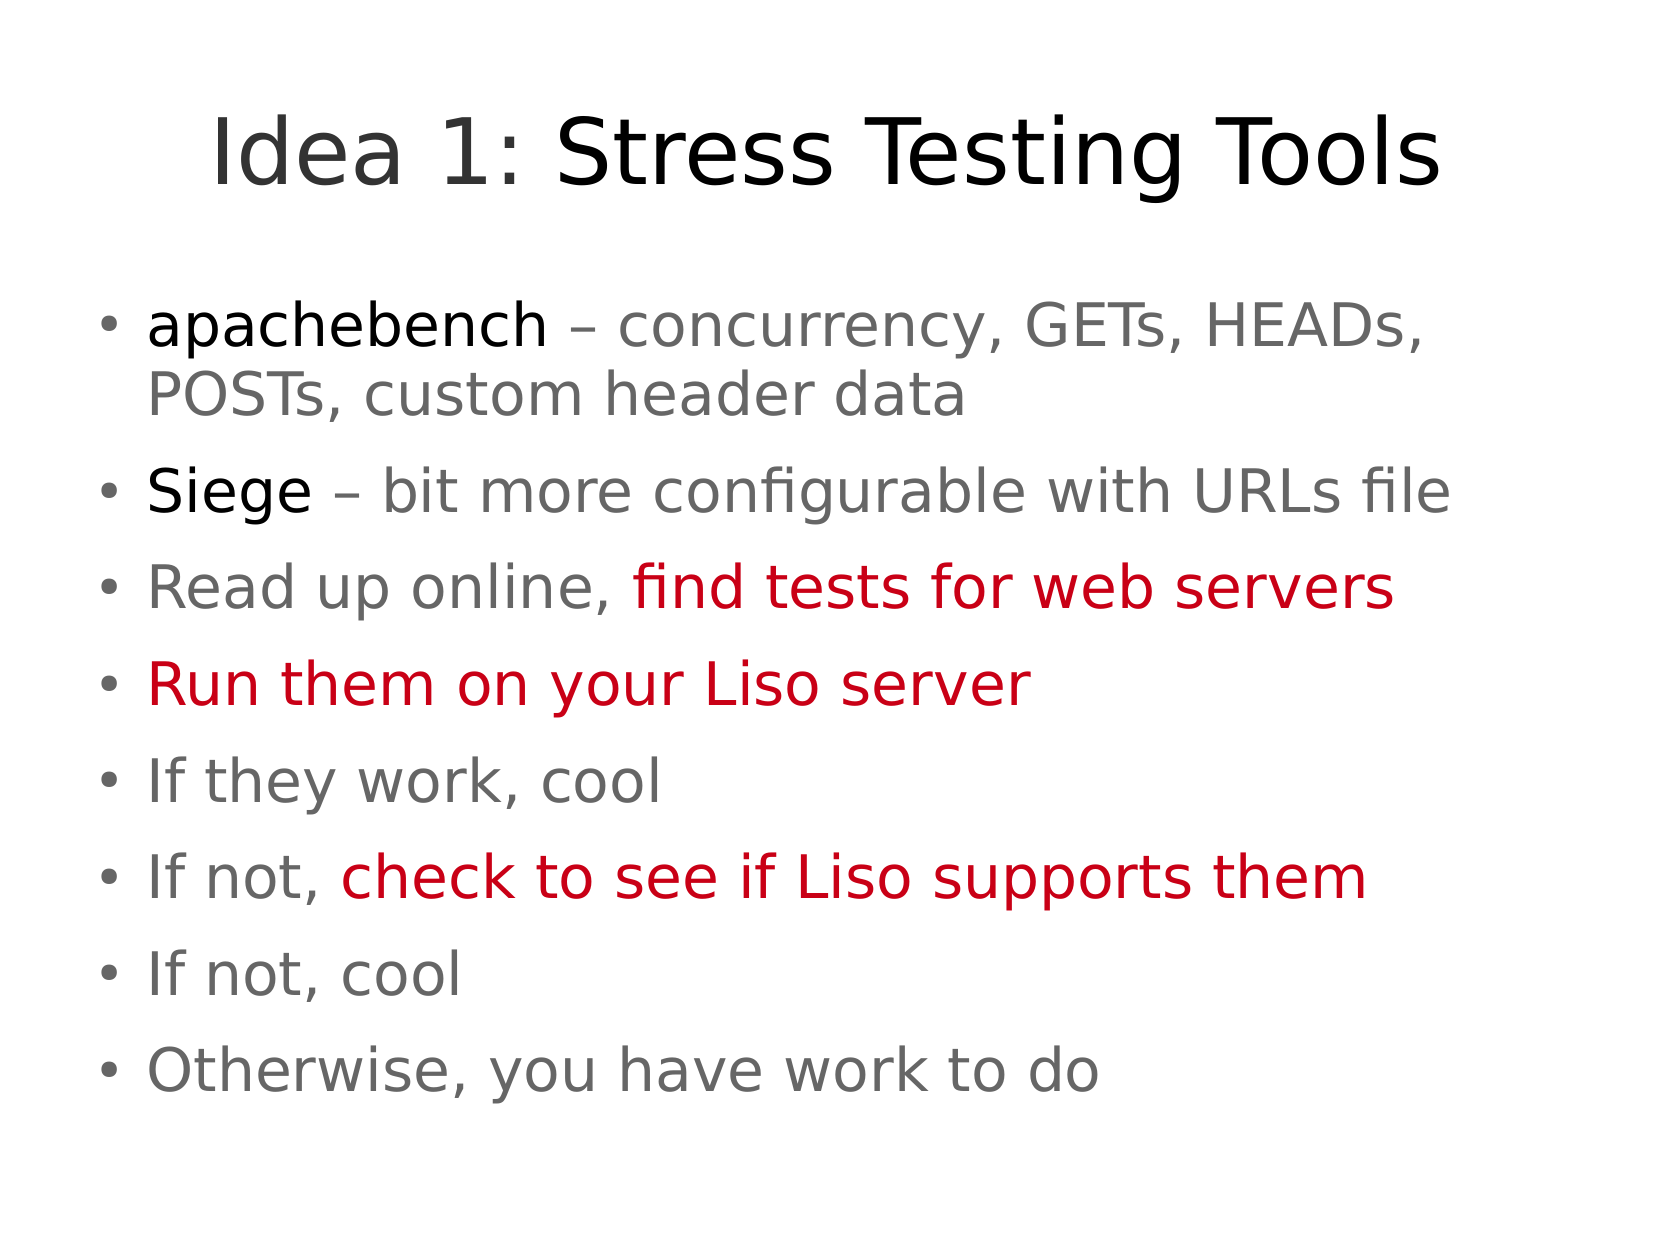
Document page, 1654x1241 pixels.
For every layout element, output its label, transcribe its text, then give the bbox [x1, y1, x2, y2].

list apachebench – concurrency, GETs, HEADs, POSTs, custom header data Siege – bit more configurable with URLs file Read up online, find tests for web servers Run them on your Liso server If they work, cool If not, check to see if Liso supports them If not, cool Otherwise, you have work to do [82, 290, 1571, 1109]
title Idea 1: Stress Testing Tools [82, 56, 1571, 250]
